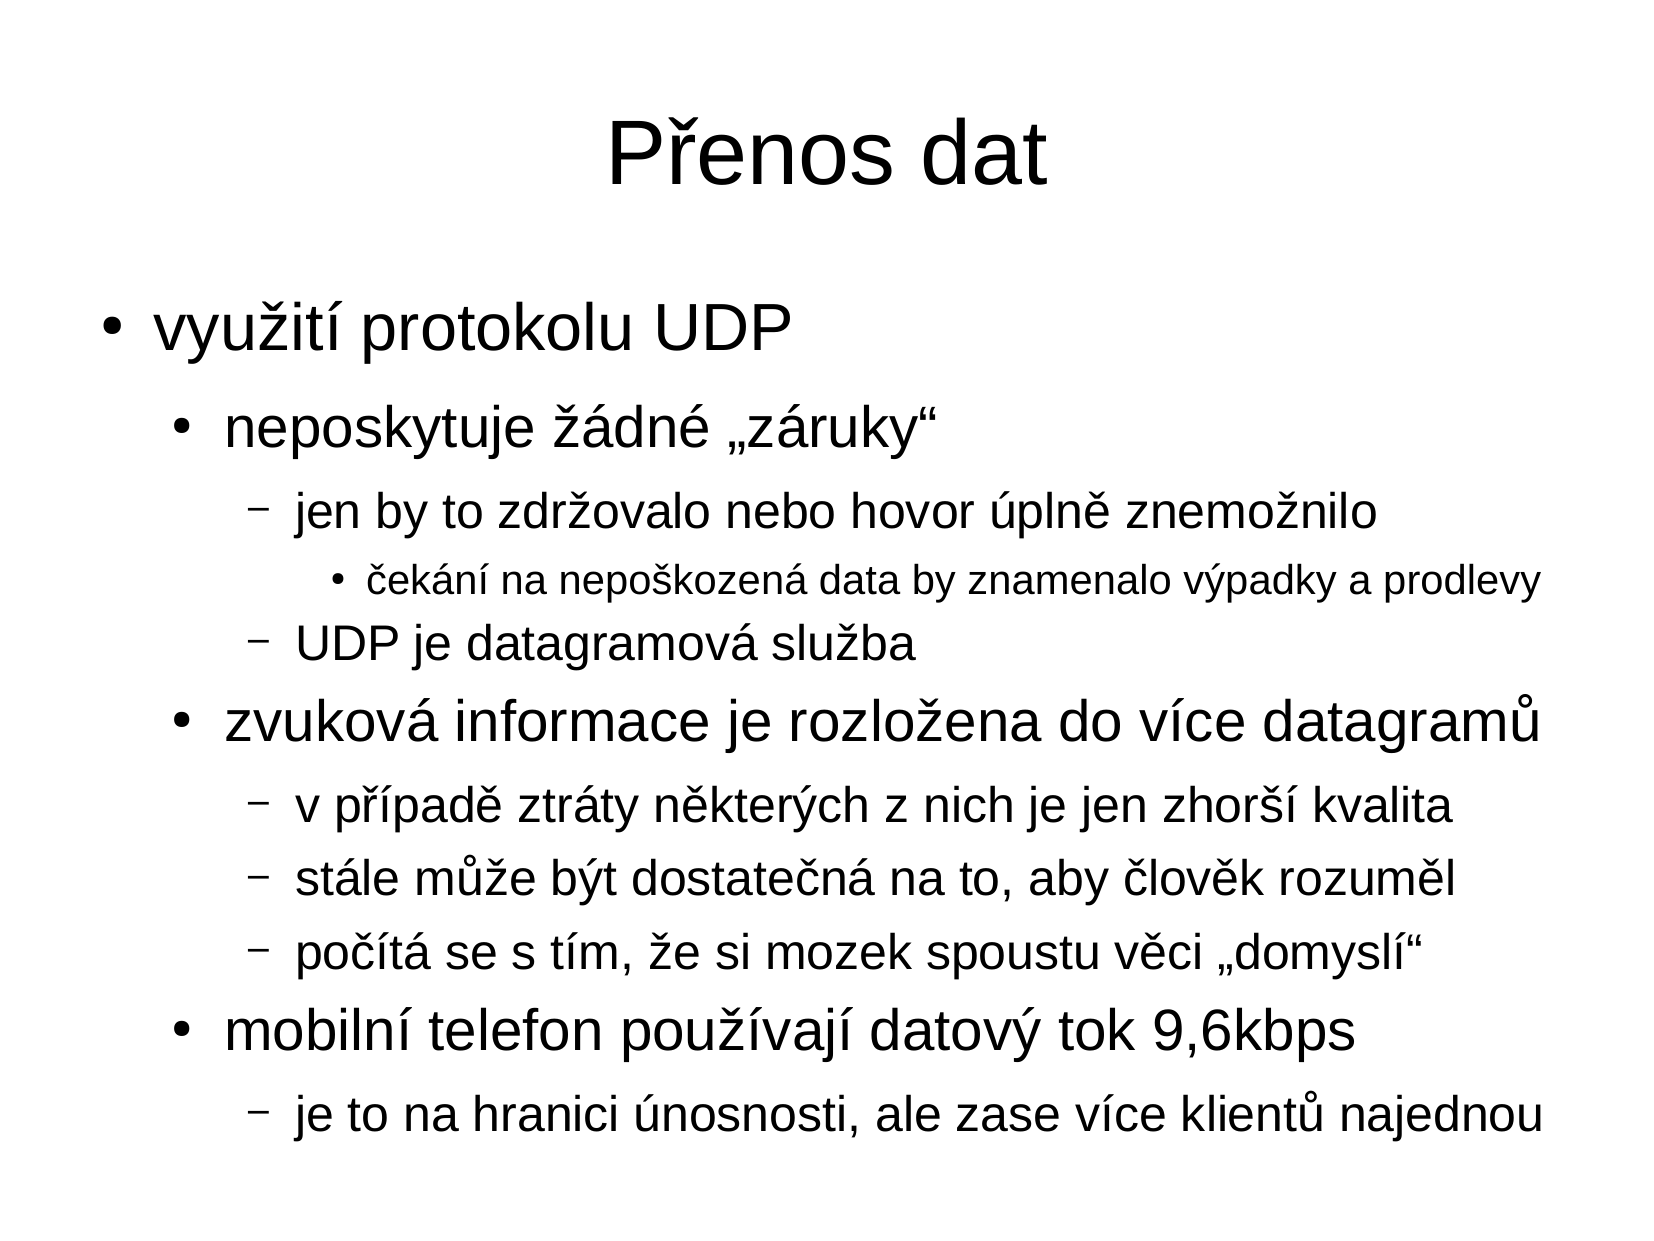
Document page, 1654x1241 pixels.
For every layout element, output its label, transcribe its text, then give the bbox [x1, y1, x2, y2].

list využití protokolu UDP neposkytuje žádné „záruky“ jen by to zdržovalo nebo hovor úplně znemožnilo čekání na nepoškozená data by znamenalo výpadky a prodlevy UDP je datagramová služba zvuková informace je rozložena do více datagramů v případě ztráty některých z nich je jen zhorší kvalita stále může být dostatečná na to, aby člověk rozuměl počítá se s tím, že si mozek spoustu věci „domyslí“ mobilní telefon používají datový tok 9,6kbps je to na hranici únosnosti, ale zase více klientů najednou [82, 290, 1571, 1152]
title Přenos dat [82, 49, 1571, 257]
